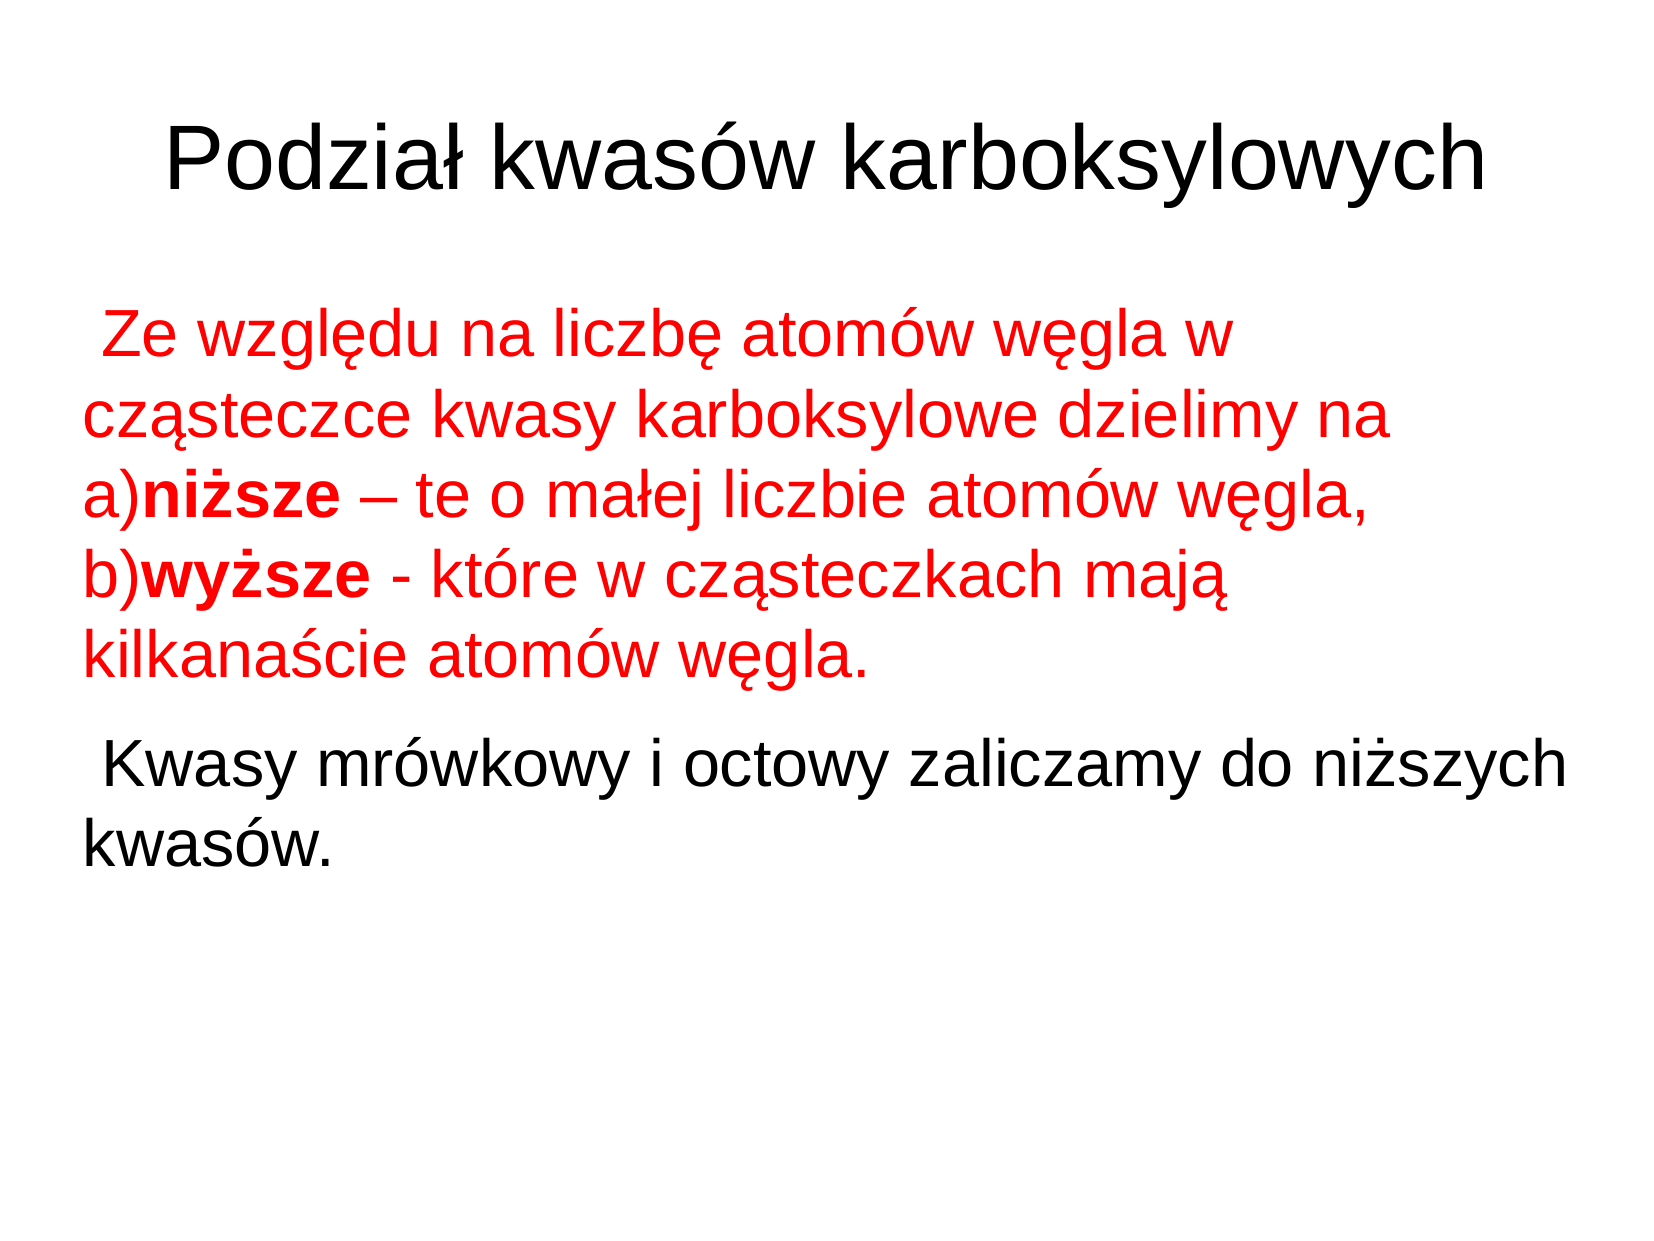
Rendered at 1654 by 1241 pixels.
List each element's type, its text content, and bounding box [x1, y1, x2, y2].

list Ze względu na liczbę atomów węgla w cząsteczce kwasy karboksylowe dzielimy na a)niższe – te o małej liczbie atomów węgla, b)wyższe - które w cząsteczkach mają kilkanaście atomów węgla. Kwasy mrówkowy i octowy zaliczamy do niższych kwasów. [82, 290, 1571, 1109]
title Podział kwasów karboksylowych [82, 49, 1571, 257]
